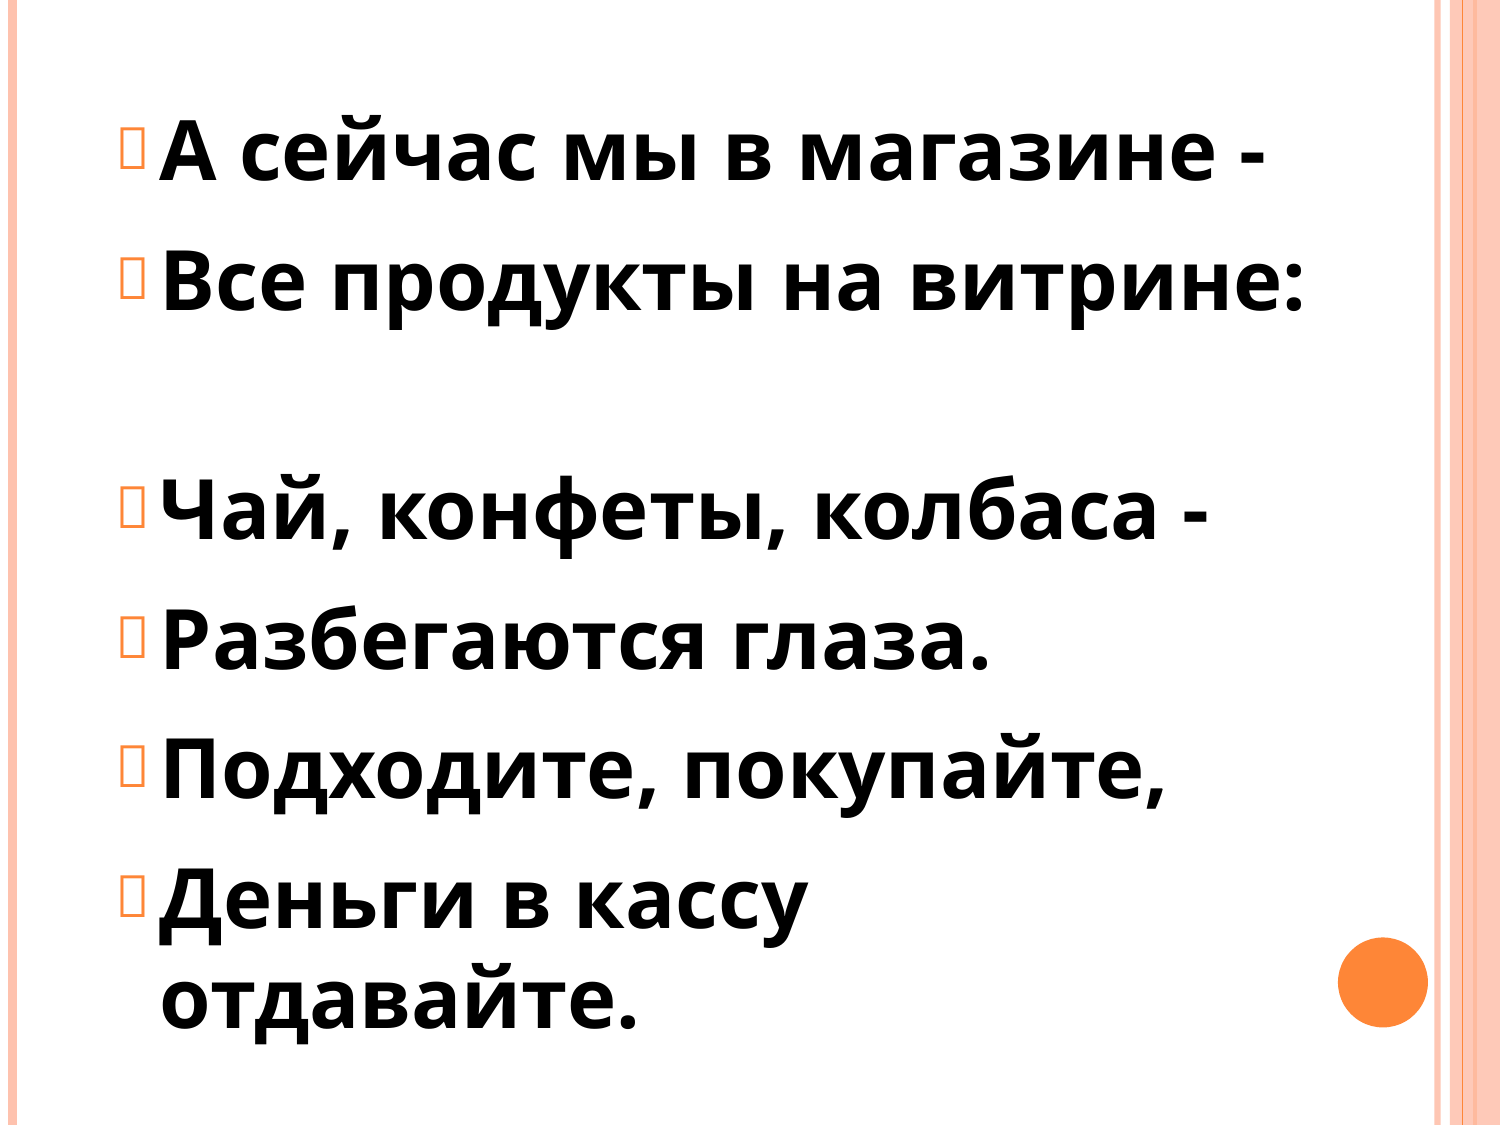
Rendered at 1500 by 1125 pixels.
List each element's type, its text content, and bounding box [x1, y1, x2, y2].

list А сейчас мы в магазине - Все продукты на витрине: Чай, конфеты, колбаса - Разбегаются глаза. Подходите, покупайте, Деньги в кассу отдавайте. [100, 90, 1326, 890]
title [75, 45, 1300, 233]
